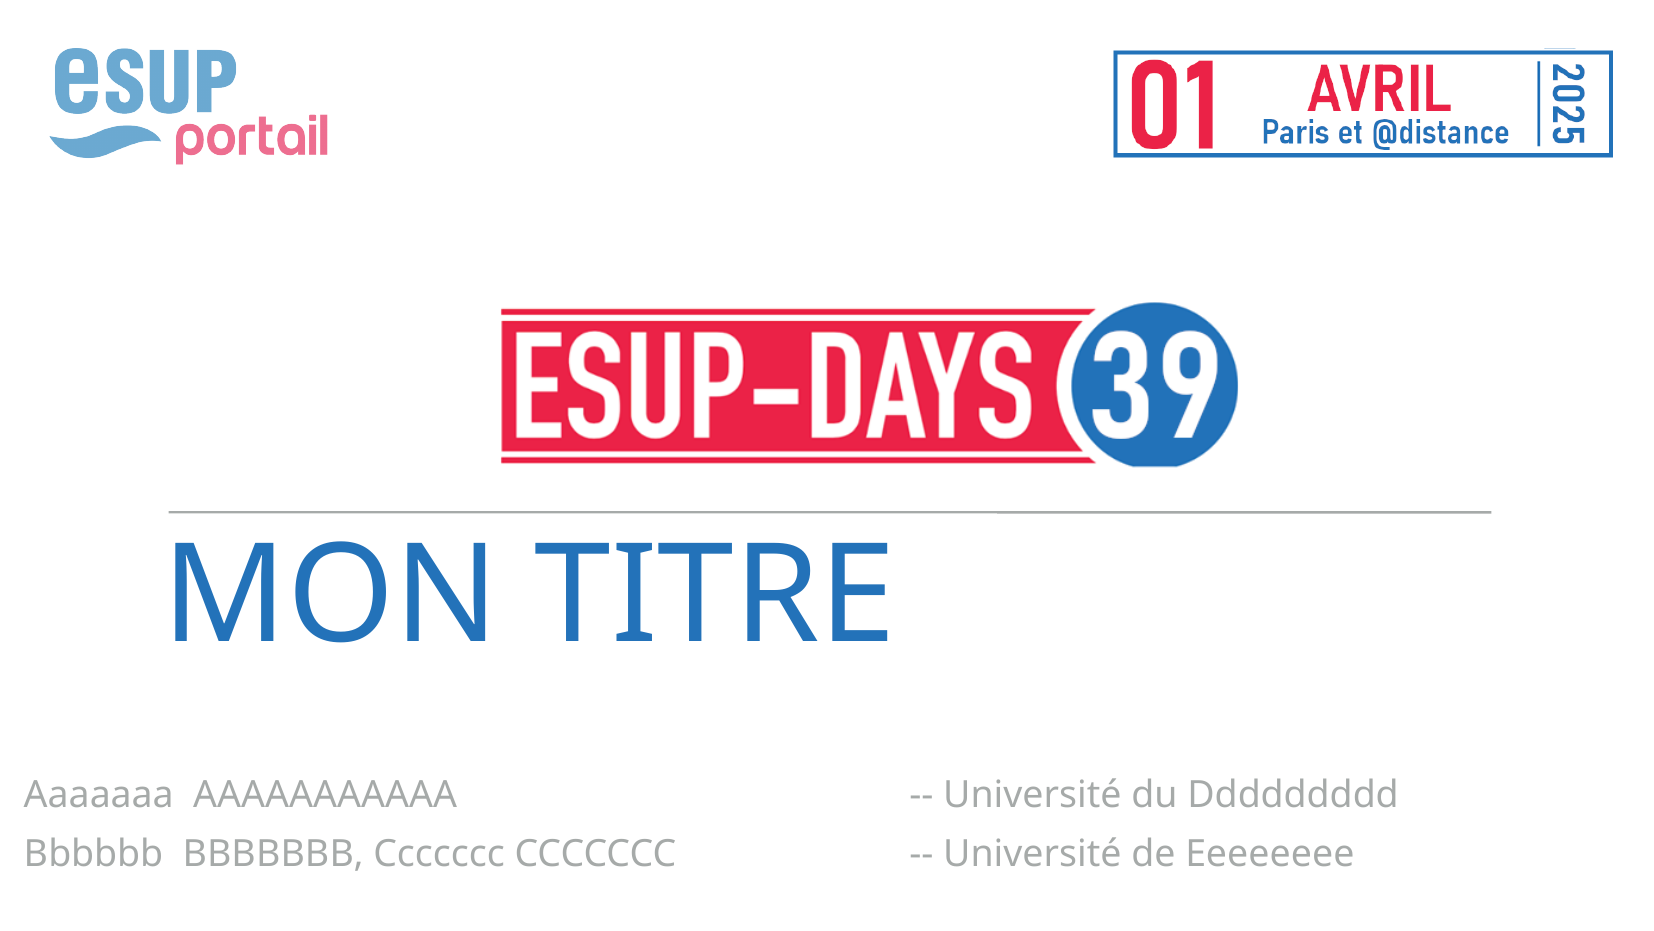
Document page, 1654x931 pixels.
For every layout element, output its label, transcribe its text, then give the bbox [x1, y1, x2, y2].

text_box [35, 23, 390, 201]
text_box Bbbbbb BBBBBBB, Ccccccc CCCCCCC [23, 826, 898, 891]
text_box -- Université du Ddddddddd [909, 767, 1406, 826]
picture [1109, 48, 1617, 162]
text_box Aaaaaaa AAAAAAAAAAA [23, 767, 898, 826]
text_box MON TITRE [162, 494, 1486, 814]
picture [500, 302, 1239, 468]
text_box -- Université de Eeeeeeee [909, 826, 1406, 891]
